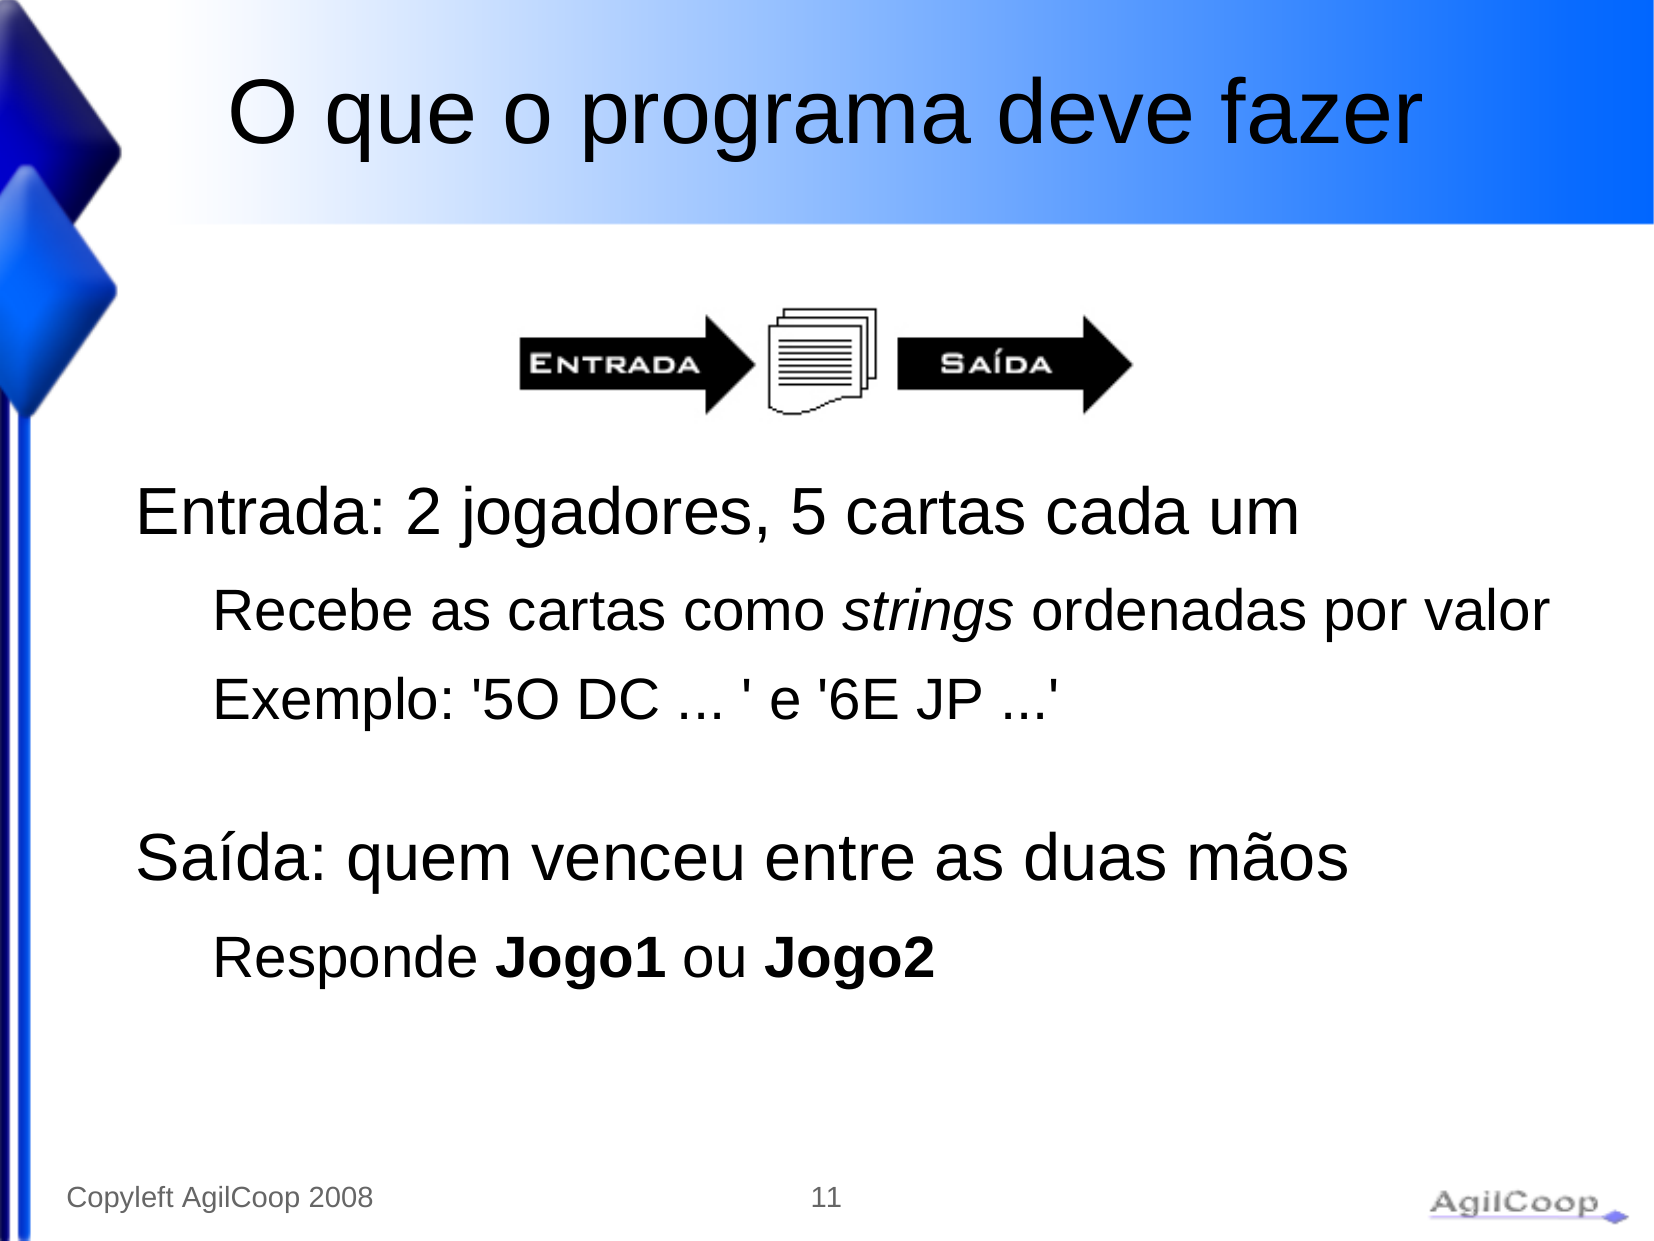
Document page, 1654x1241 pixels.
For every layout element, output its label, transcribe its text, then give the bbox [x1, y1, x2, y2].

picture [0, 0, 1654, 1241]
title O que o programa deve fazer [82, 15, 1571, 208]
list Entrada: 2 jogadores, 5 cartas cada um Recebe as cartas como strings ordenadas por valor Exemplo: '5O DC ... ' e '6E JP ...' Saída: quem venceu entre as duas mãos Responde Jogo1 ou Jogo2 [118, 473, 1607, 1108]
